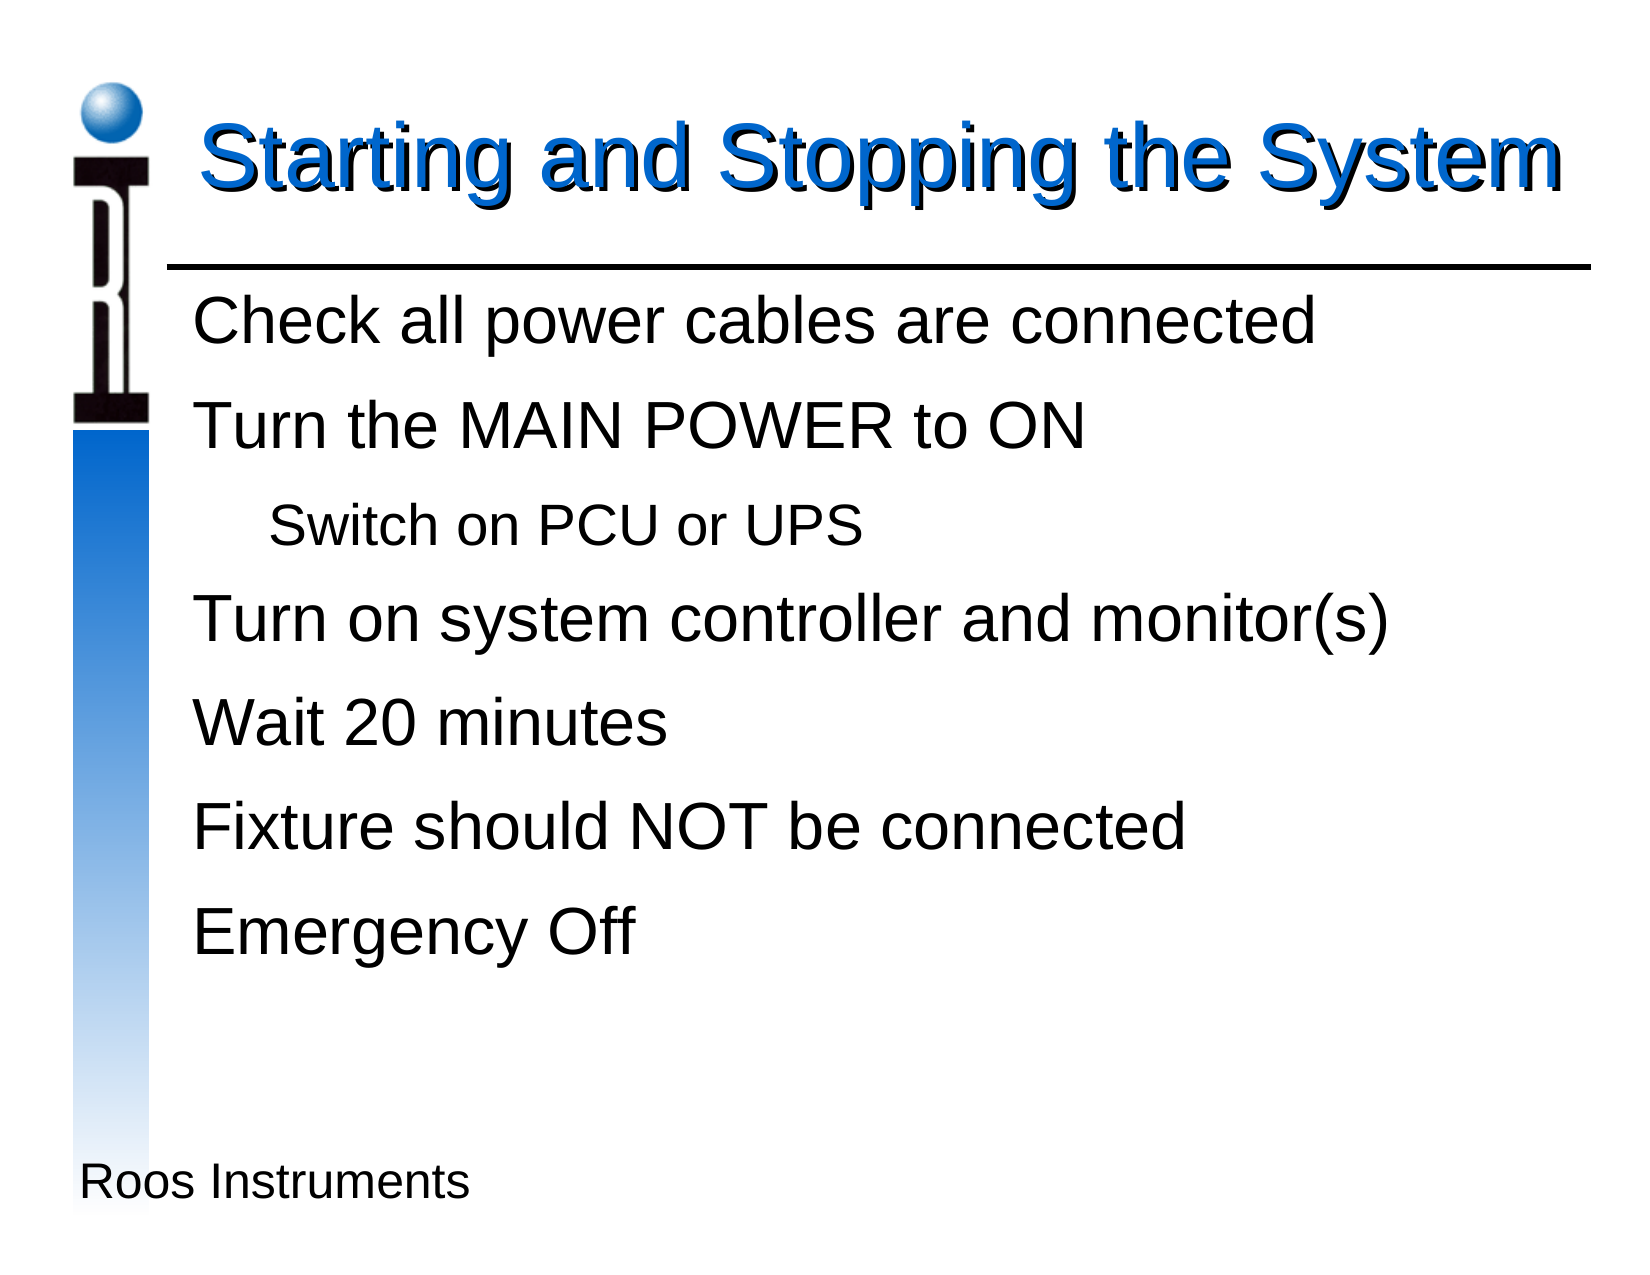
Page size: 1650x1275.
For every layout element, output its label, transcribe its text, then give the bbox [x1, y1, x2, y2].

title Starting and Stopping the System [171, 66, 1591, 245]
list Check all power cables are connected Turn the MAIN POWER to ON Switch on PCU or UPS Turn on system controller and monitor(s) Wait 20 minutes Fixture should NOT be connected Emergency Off [174, 283, 1591, 1079]
picture [69, 78, 154, 430]
